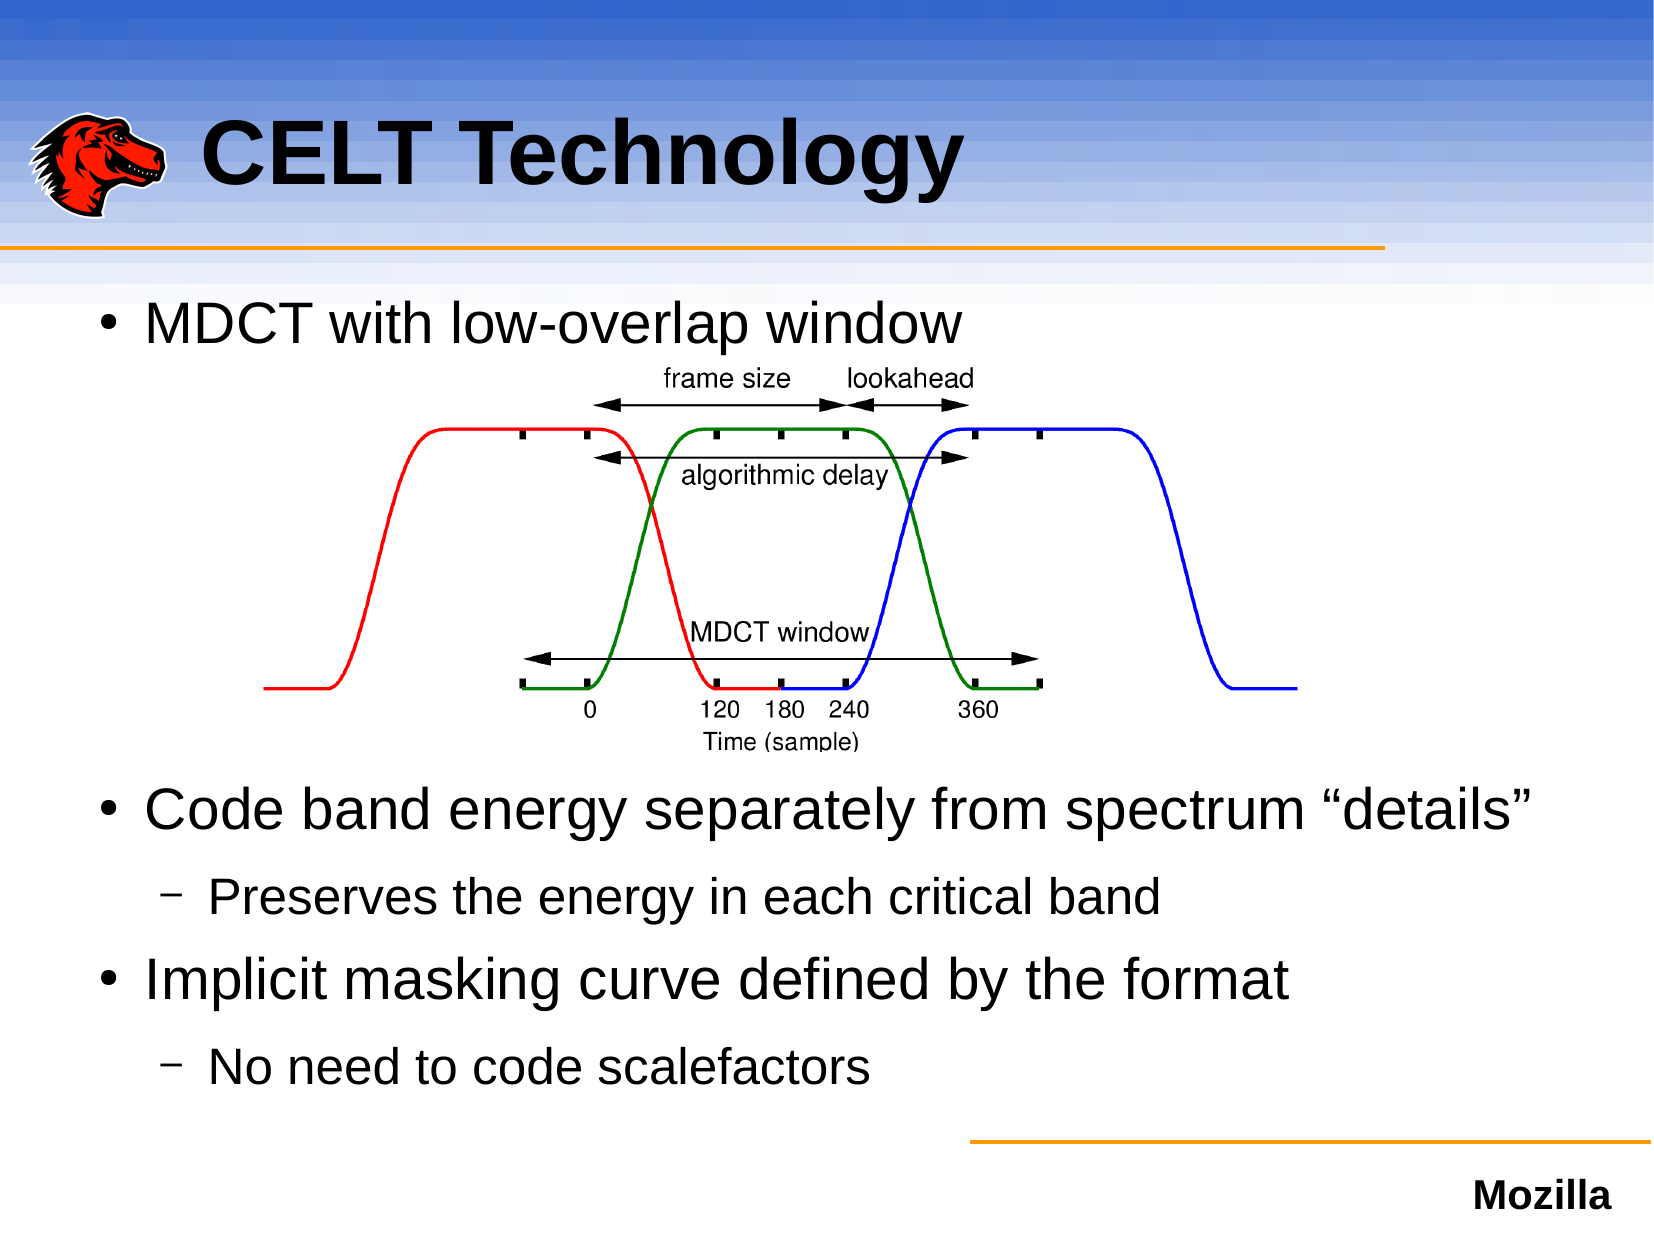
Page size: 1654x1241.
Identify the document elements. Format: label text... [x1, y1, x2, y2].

title CELT Technology [200, 49, 1571, 257]
list MDCT with low-overlap window Code band energy separately from spectrum “details” Preserves the energy in each critical band Implicit masking curve defined by the format No need to code scalefactors [82, 290, 1538, 1134]
picture [0, 0, 1654, 1241]
